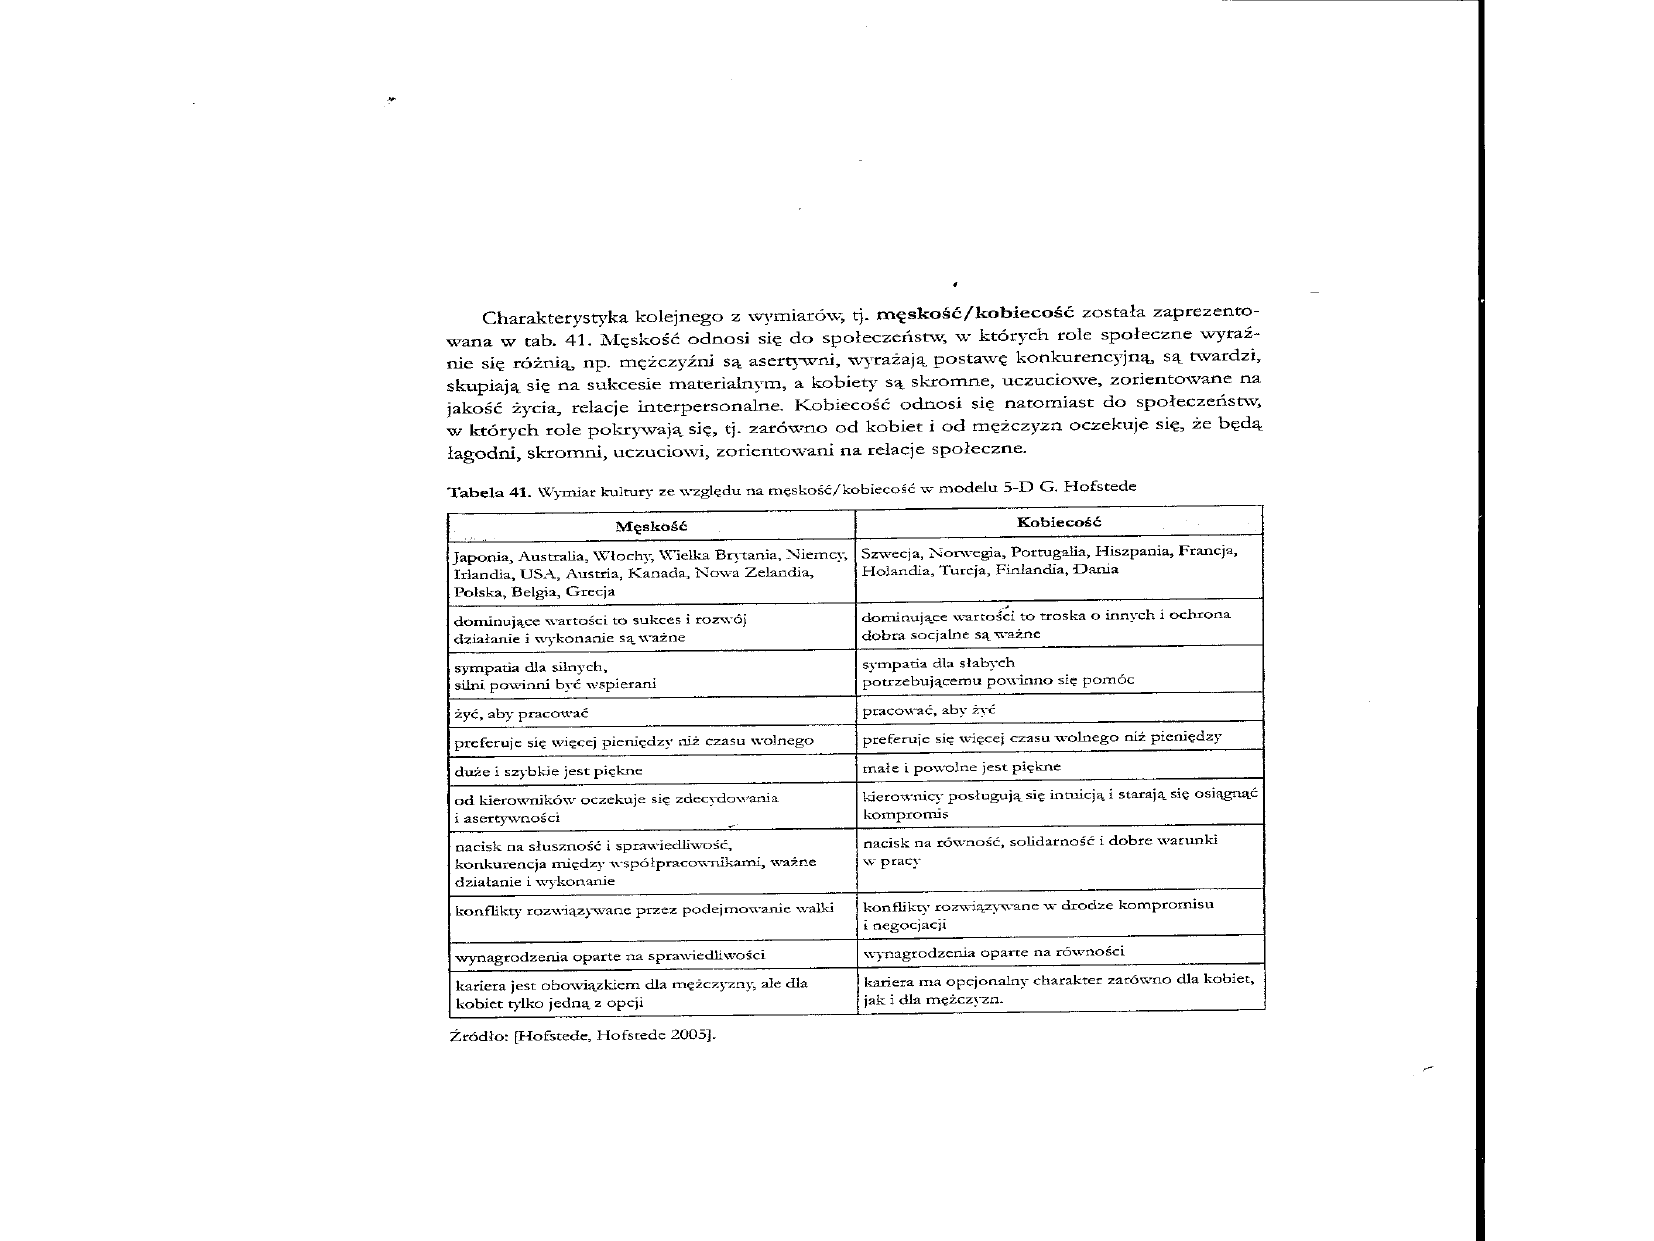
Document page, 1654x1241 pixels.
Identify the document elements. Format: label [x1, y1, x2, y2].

picture [169, 0, 1485, 1241]
